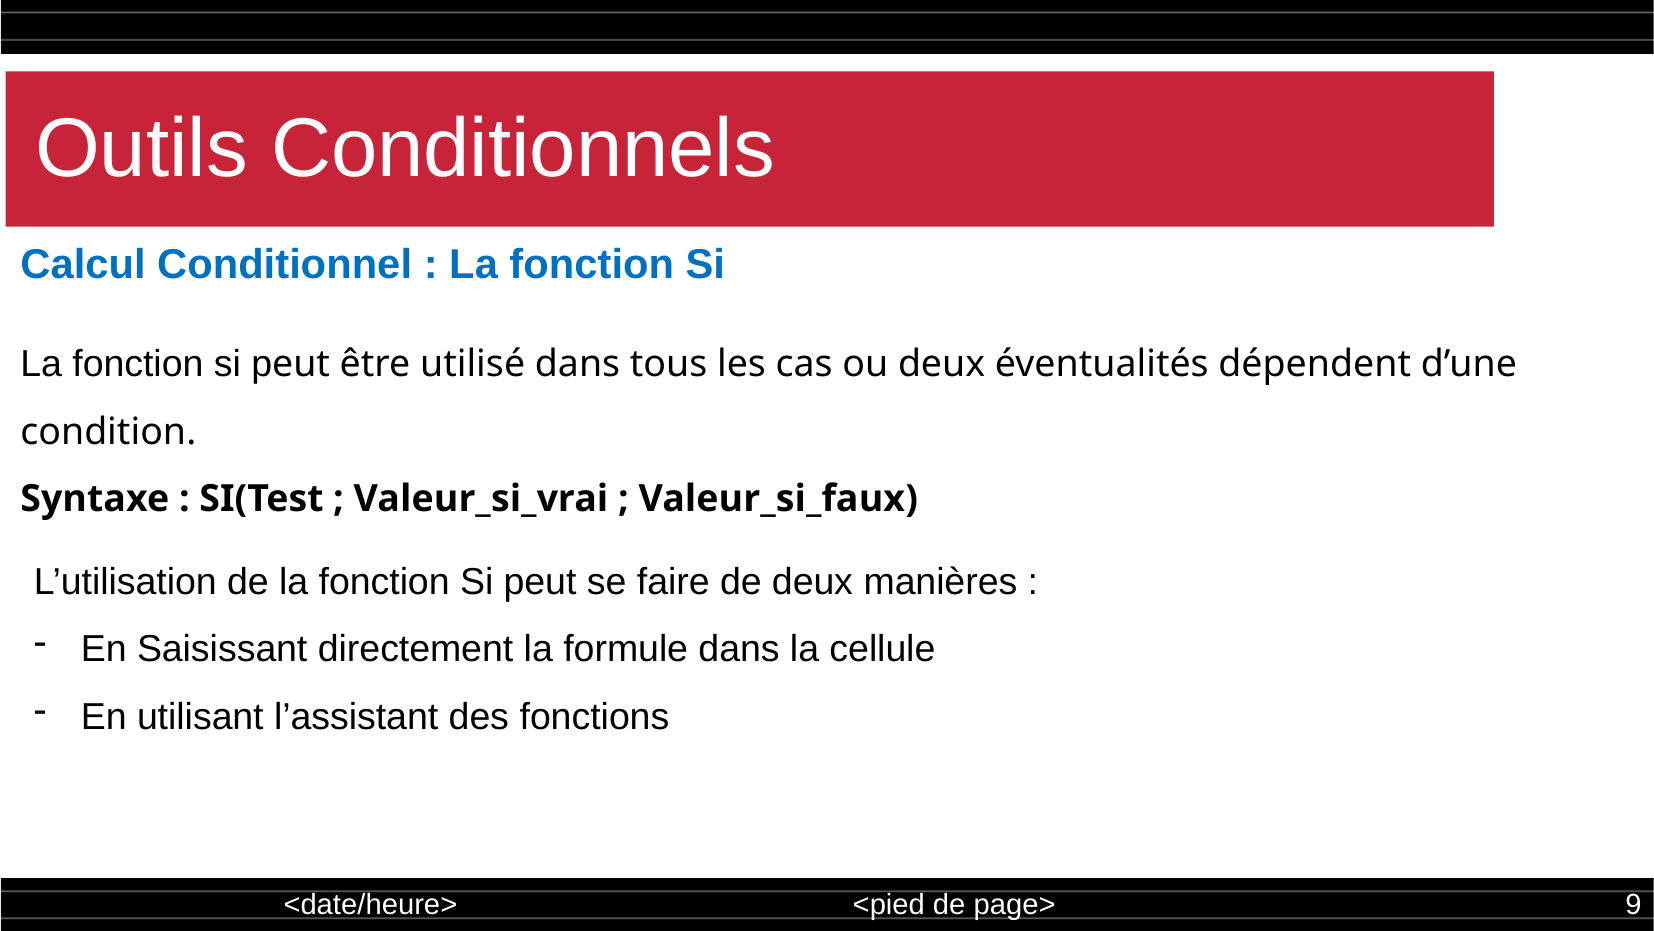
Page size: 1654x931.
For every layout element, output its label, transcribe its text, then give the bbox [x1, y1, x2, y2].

text_box Calcul Conditionnel : La fonction Si [5, 229, 812, 295]
picture [0, 878, 1654, 931]
text_box Outils Conditionnels [5, 71, 1494, 227]
text_box L’utilisation de la fonction Si peut se faire de deux manières : En Saisissant directement la formule dans la cellule En utilisant l’assistant des fonctions [19, 526, 1583, 745]
text_box La fonction si peut être utilisé dans tous les cas ou deux éventualités dépendent d’une condition. Syntaxe : SI(Test ; Valeur_si_vrai ; Valeur_si_faux) [5, 309, 1635, 527]
picture [0, 0, 1654, 54]
